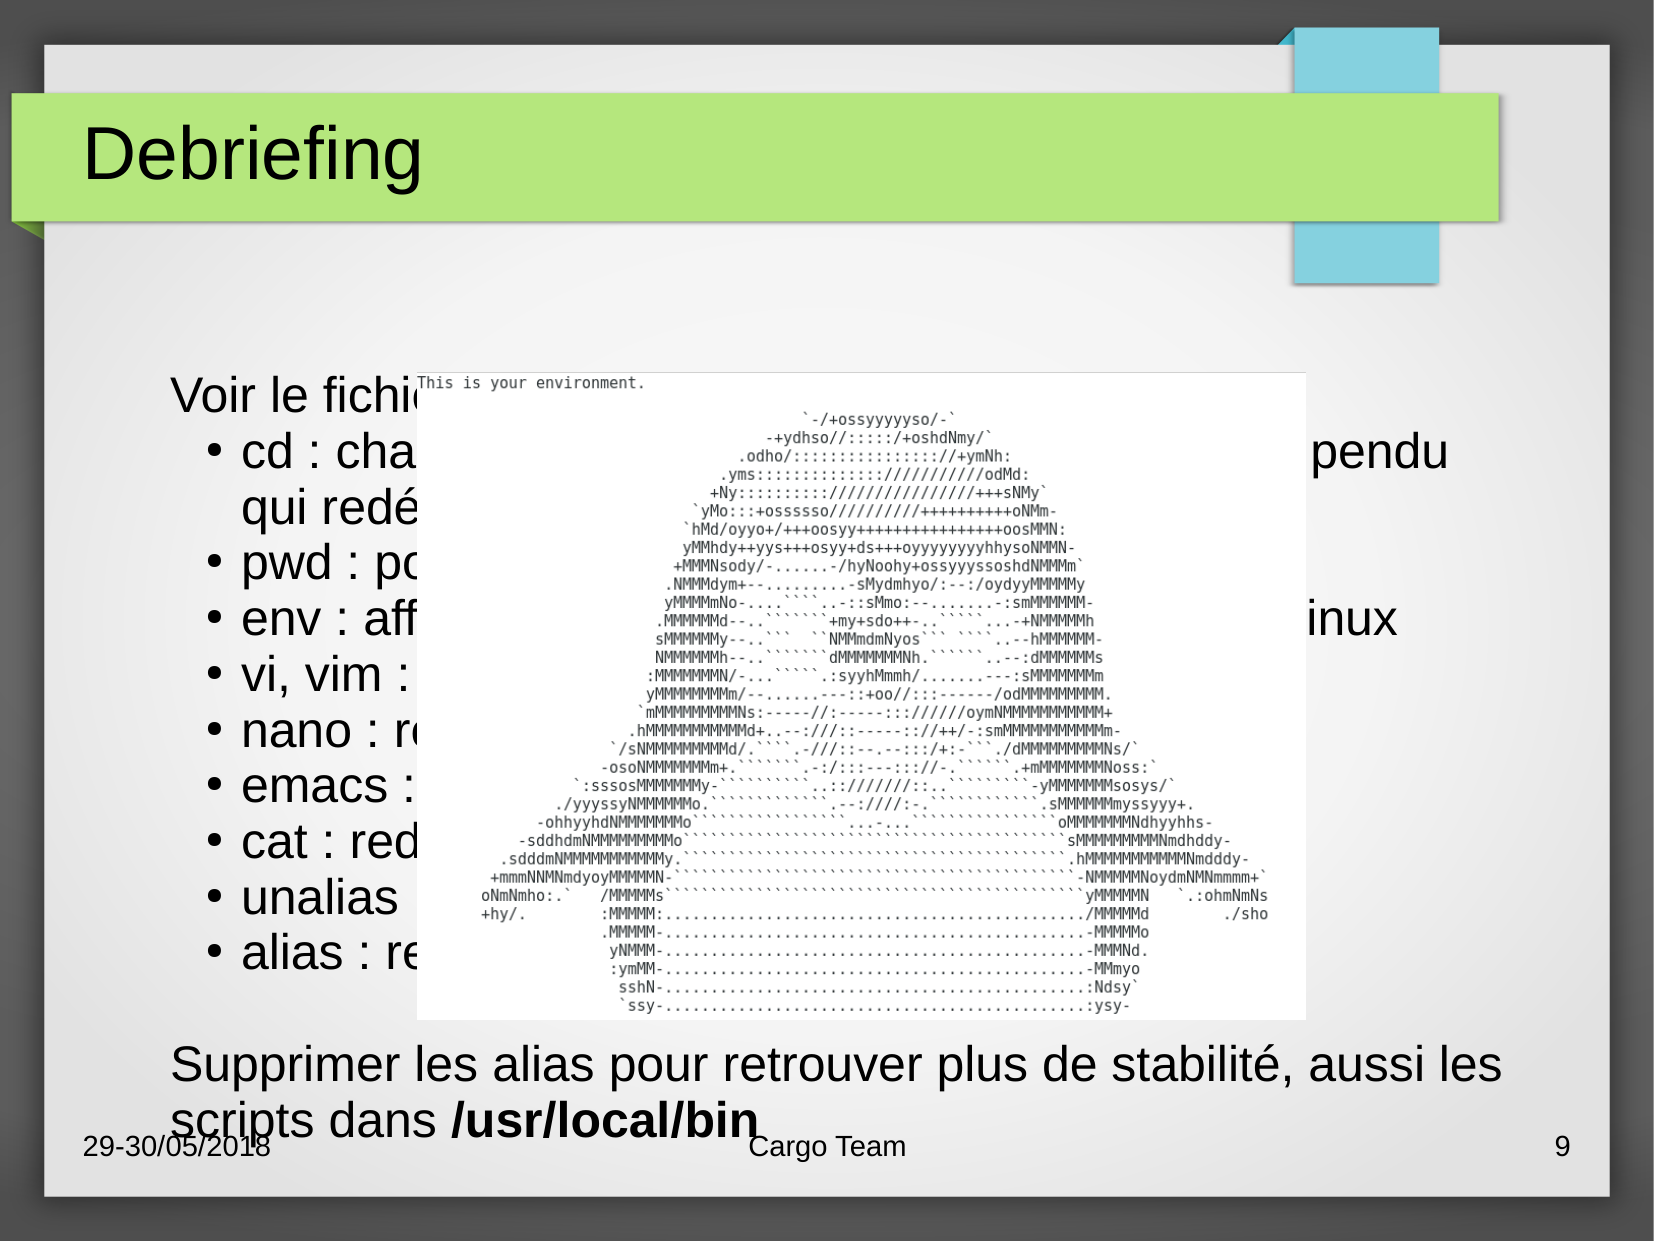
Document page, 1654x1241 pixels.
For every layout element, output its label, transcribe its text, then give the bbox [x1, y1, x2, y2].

text_box Voir le fichier /etc/bashrc cd : change la couleur du prompt et construit un pendu qui redémarre la VM à la fin pwd : pose quelques questions env : affiche un manchot pour l’environnement Linux vi, vim : redirige vers nano nano : redirige vers emacs emacs : redirige vers VI cat : redirige vers cd unalias : redirige vers cd alias : redirige vers /dev/null Supprimer les alias pour retrouver plus de stabilité, aussi les scripts dans /usr/local/bin [120, 360, 1531, 1144]
title Debriefing [82, 94, 1264, 213]
picture [0, 0, 1654, 1241]
